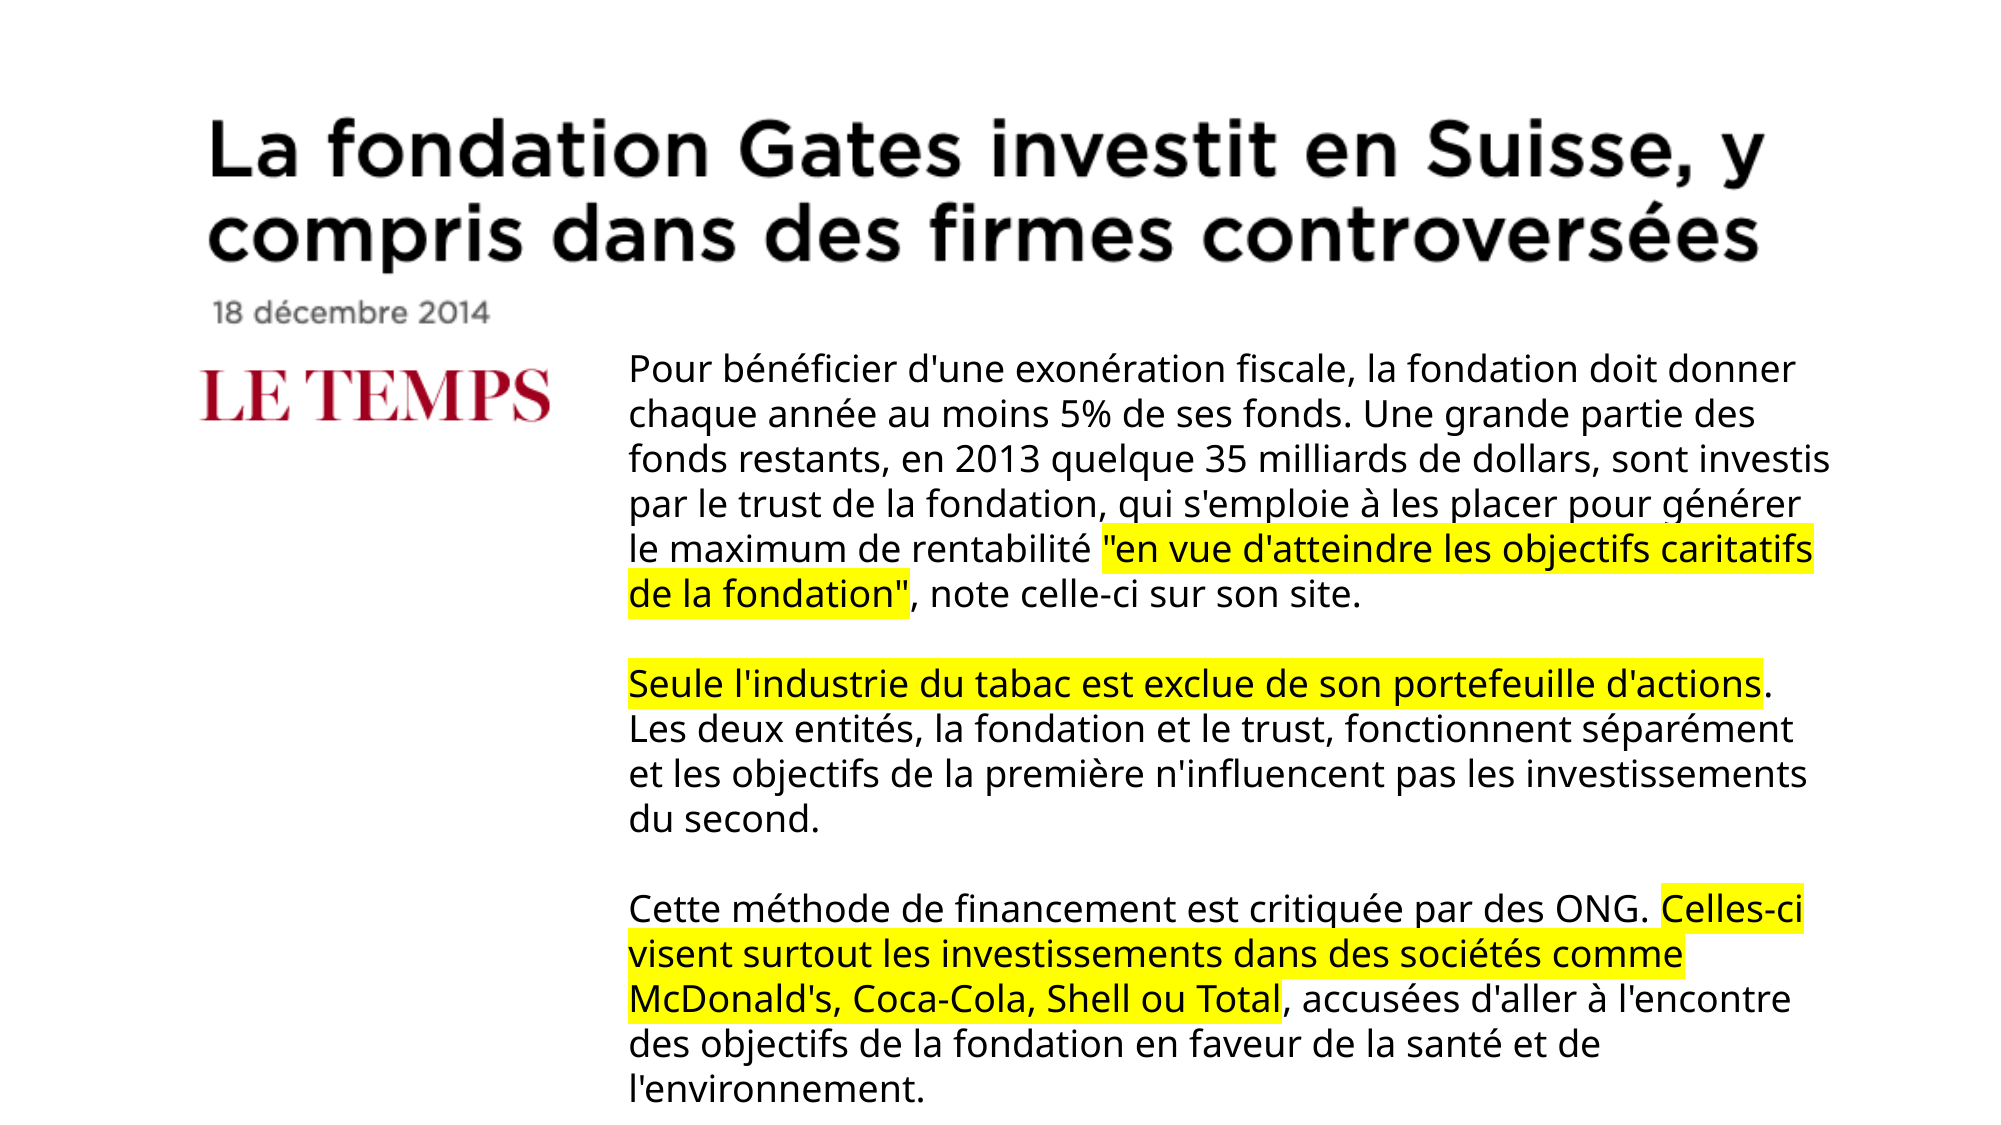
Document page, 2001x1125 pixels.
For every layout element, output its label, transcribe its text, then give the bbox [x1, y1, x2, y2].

picture [192, 354, 568, 449]
picture [208, 292, 497, 343]
text_box Pour bénéficier d'une exonération fiscale, la fondation doit donner chaque année au moins 5% de ses fonds. Une grande partie des fonds restants, en 2013 quelque 35 milliards de dollars, sont investis par le trust de la fondation, qui s'emploie à les placer pour générer le maximum de rentabilité "en vue d'atteindre les objectifs caritatifs de la fondation", note celle-ci sur son site. Seule l'industrie du tabac est exclue de son portefeuille d'actions. Les deux entités, la fondation et le trust, fonctionnent séparément et les objectifs de la première n'influencent pas les investissements du second. Cette méthode de financement est critiquée par des ONG. Celles-ci visent surtout les investissements dans des sociétés comme McDonald's, Coca-Cola, Shell ou Total, accusées d'aller à l'encontre des objectifs de la fondation en faveur de la santé et de l'environnement. [613, 338, 1851, 1118]
picture [192, 101, 1782, 287]
